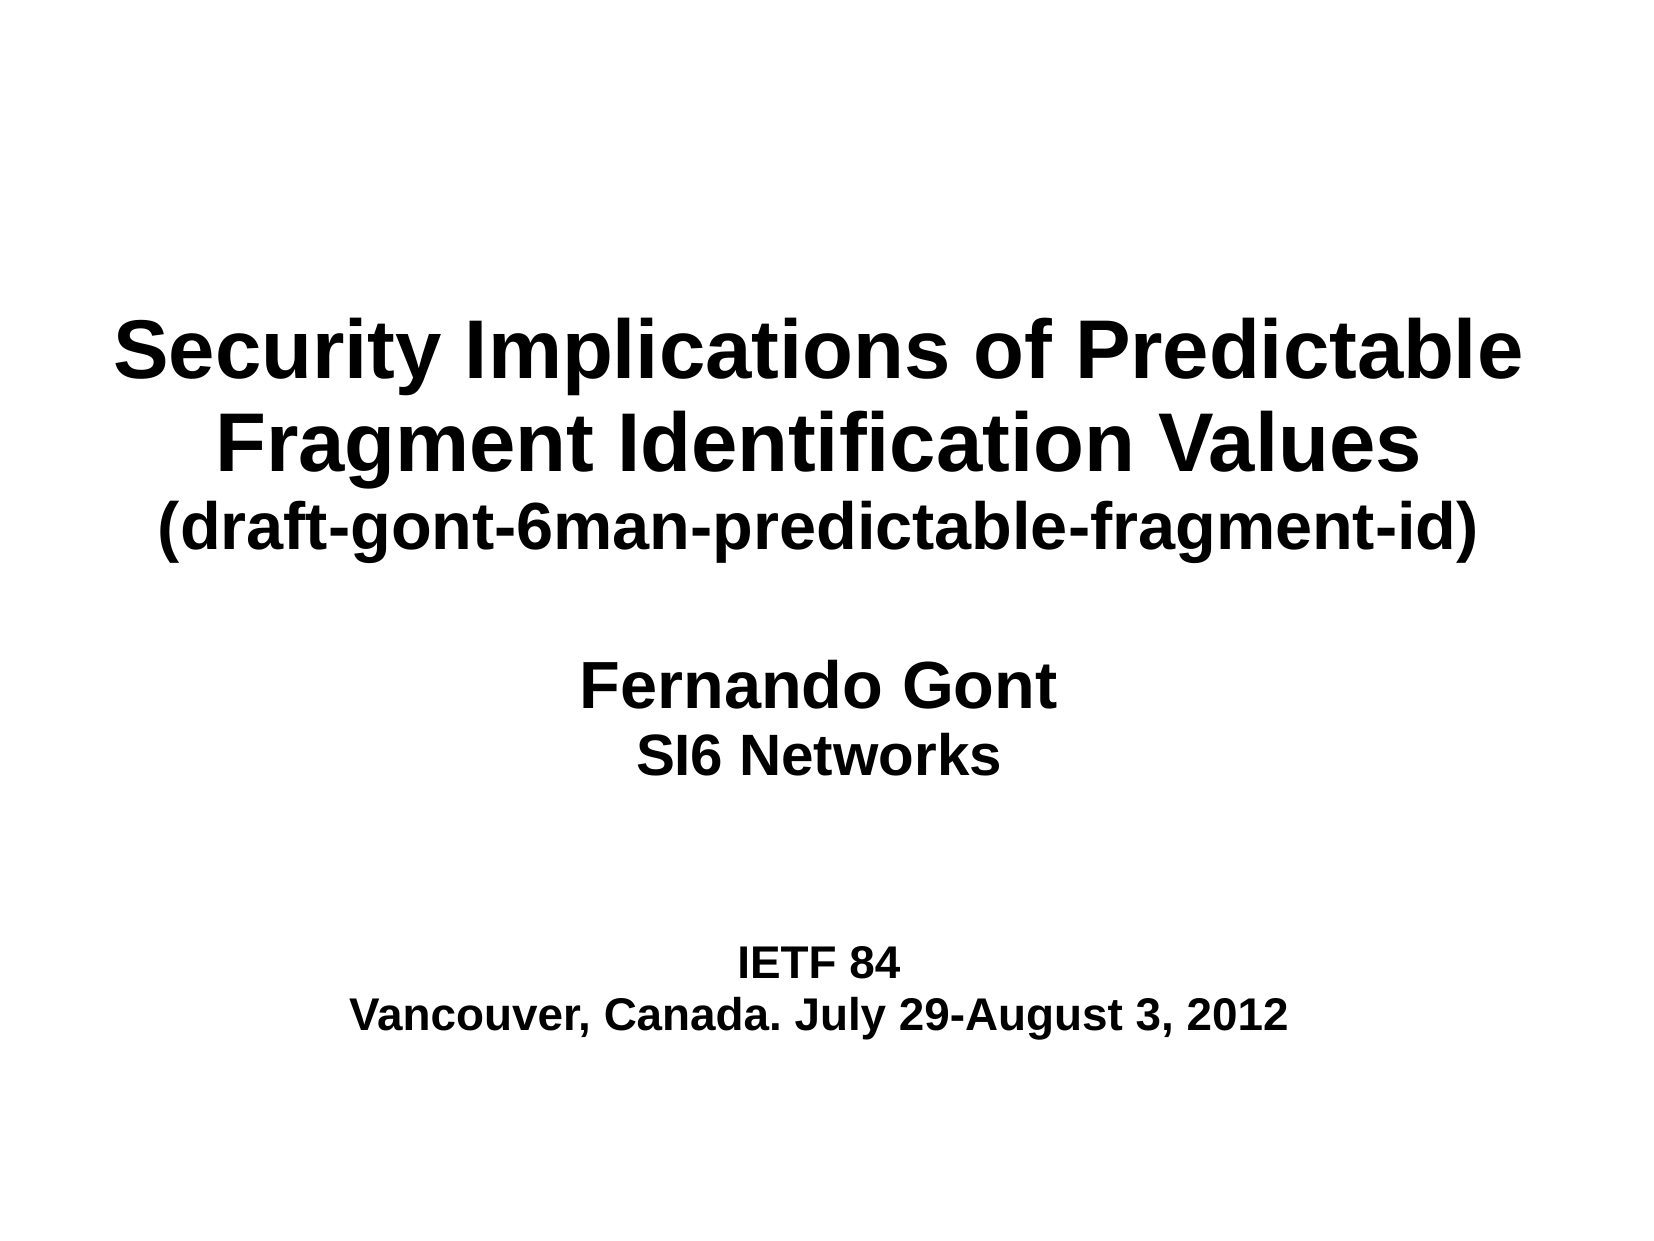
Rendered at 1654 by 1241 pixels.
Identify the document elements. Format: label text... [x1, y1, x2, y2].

subtitle Security Implications of Predictable Fragment Identification Values (draft-gont-6man-predictable-fragment-id) Fernando Gont SI6 Networks IETF 84 Vancouver, Canada. July 29-August 3, 2012 [75, 187, 1564, 1156]
